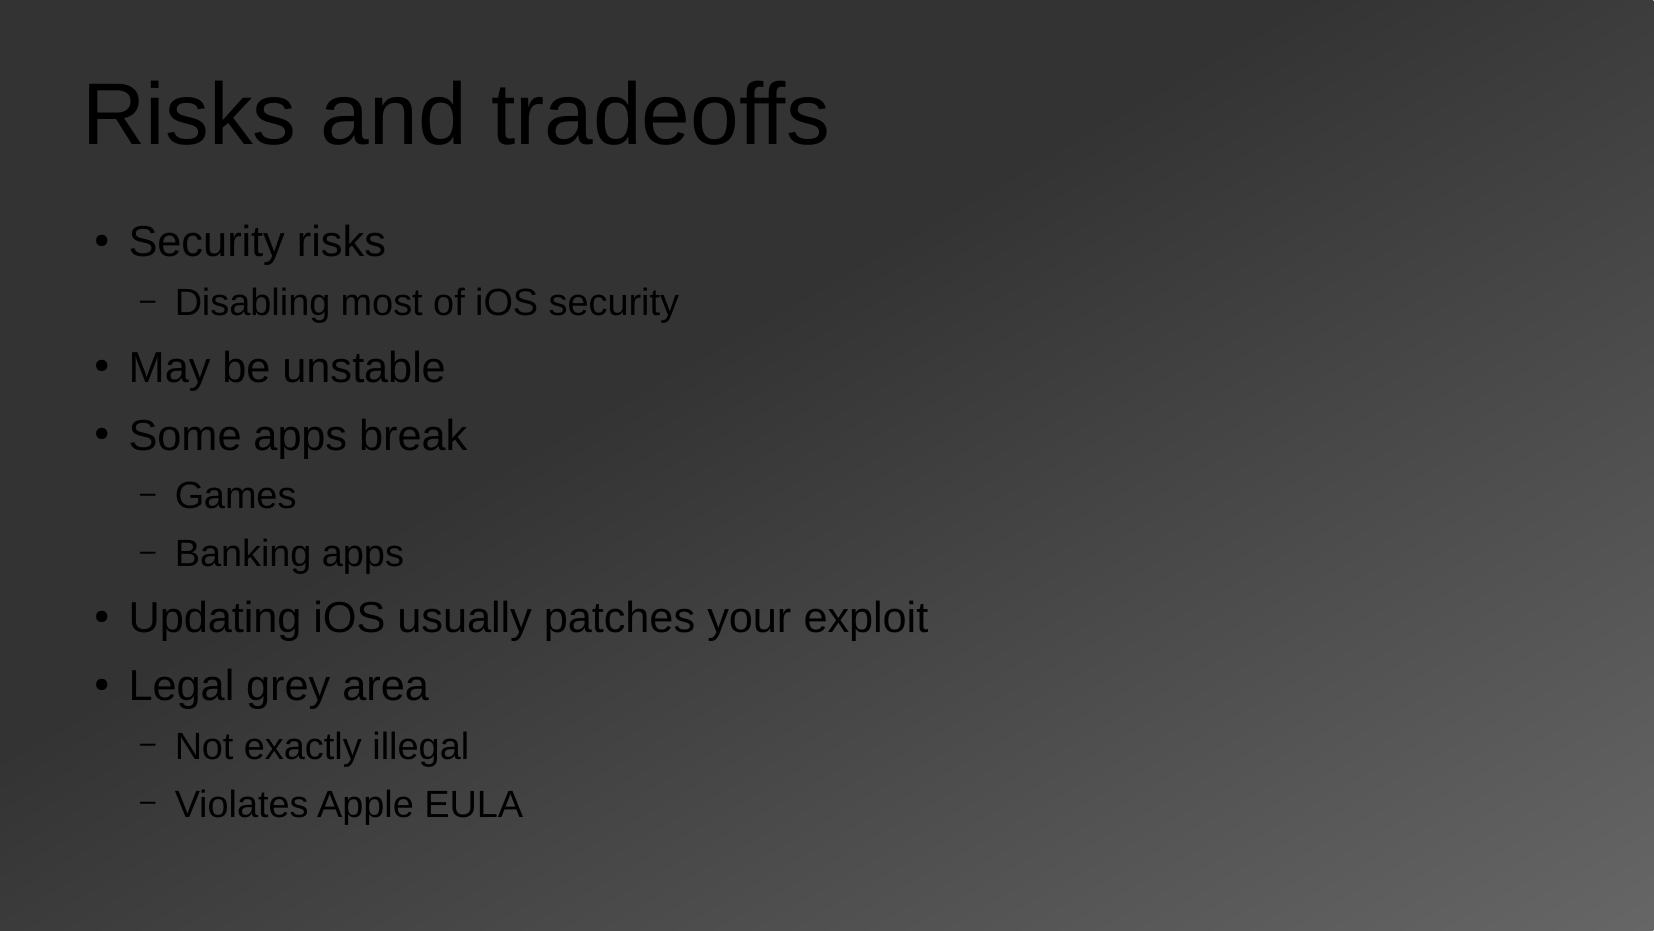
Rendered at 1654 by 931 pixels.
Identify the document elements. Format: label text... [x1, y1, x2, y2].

title Risks and tradeoffs [82, 37, 1571, 193]
list Security risks Disabling most of iOS security May be unstable Some apps break Games Banking apps Updating iOS usually patches your exploit Legal grey area Not exactly illegal Violates Apple EULA [82, 217, 1571, 826]
